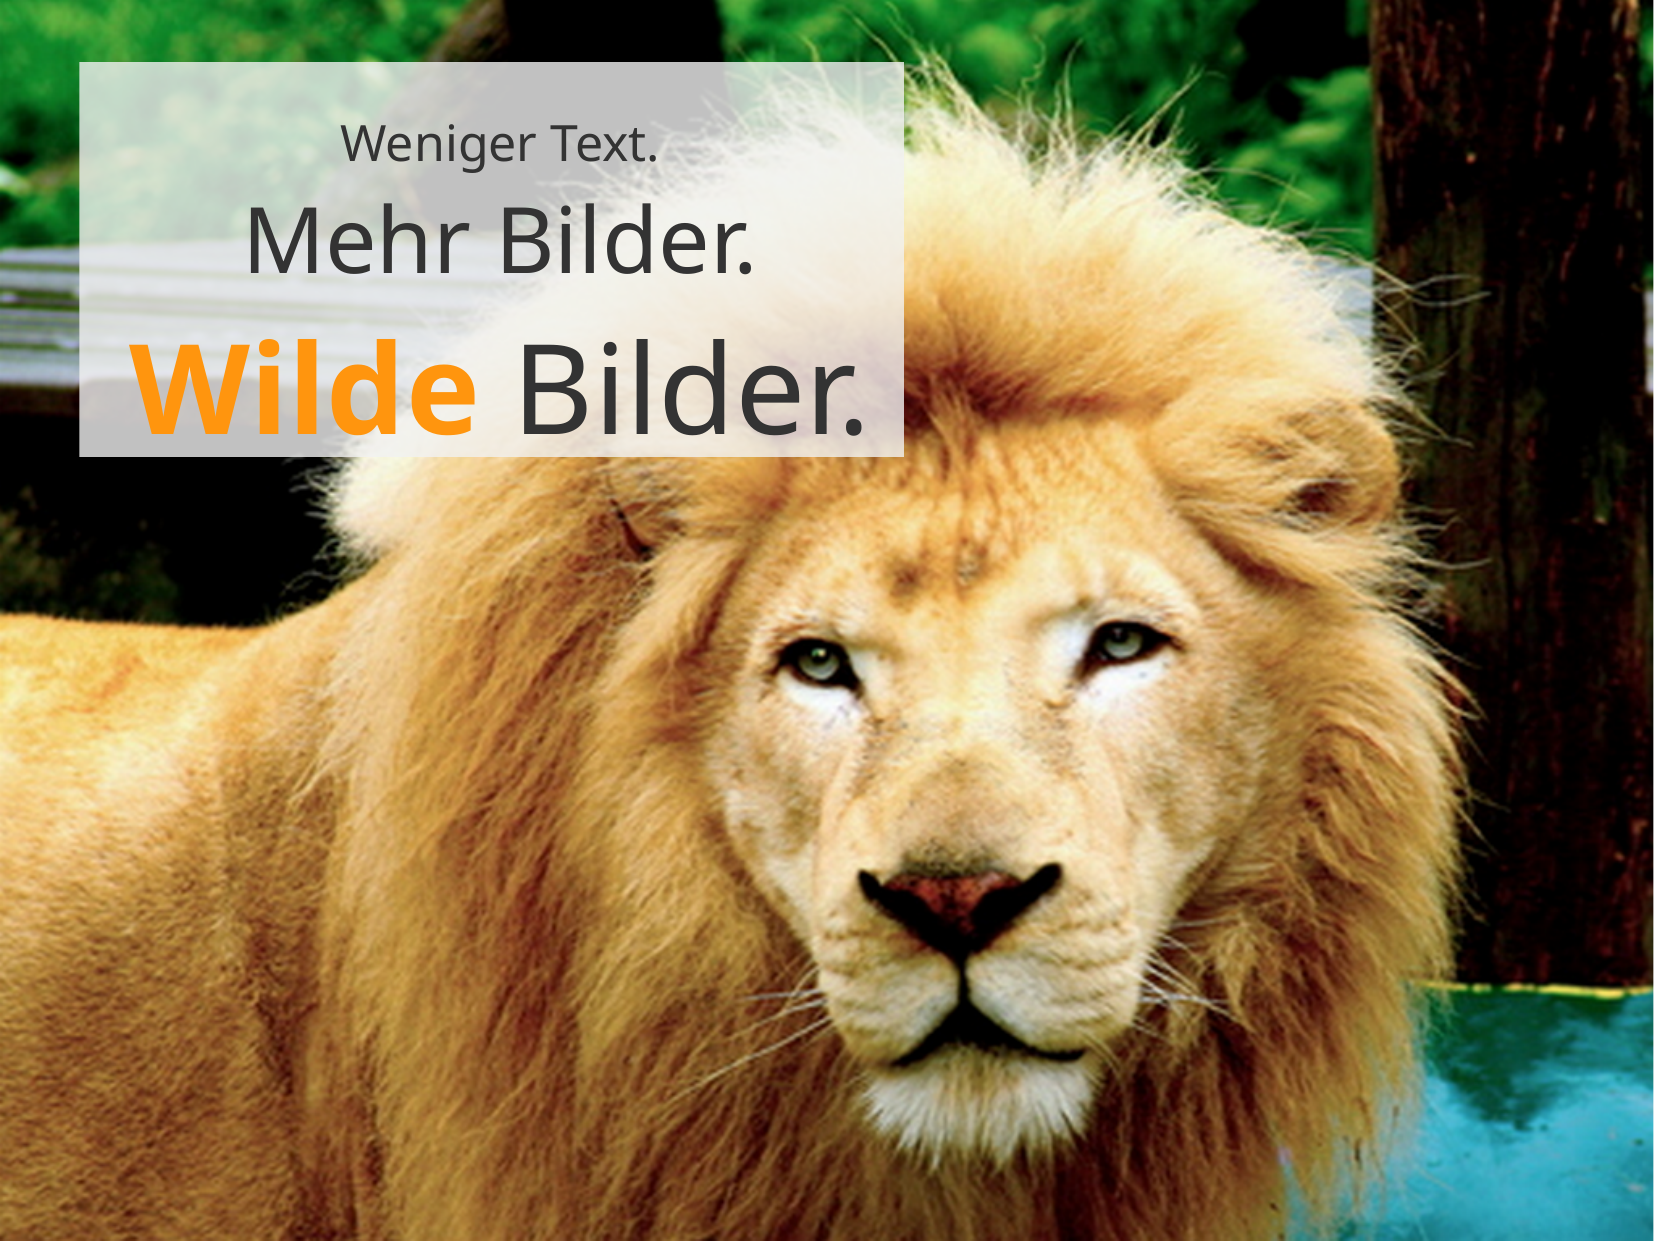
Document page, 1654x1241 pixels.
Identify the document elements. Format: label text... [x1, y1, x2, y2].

picture [0, 0, 1654, 1241]
text_box [79, 62, 904, 457]
text_box Weniger Text. Mehr Bilder. Wilde Bilder. [129, 107, 858, 430]
